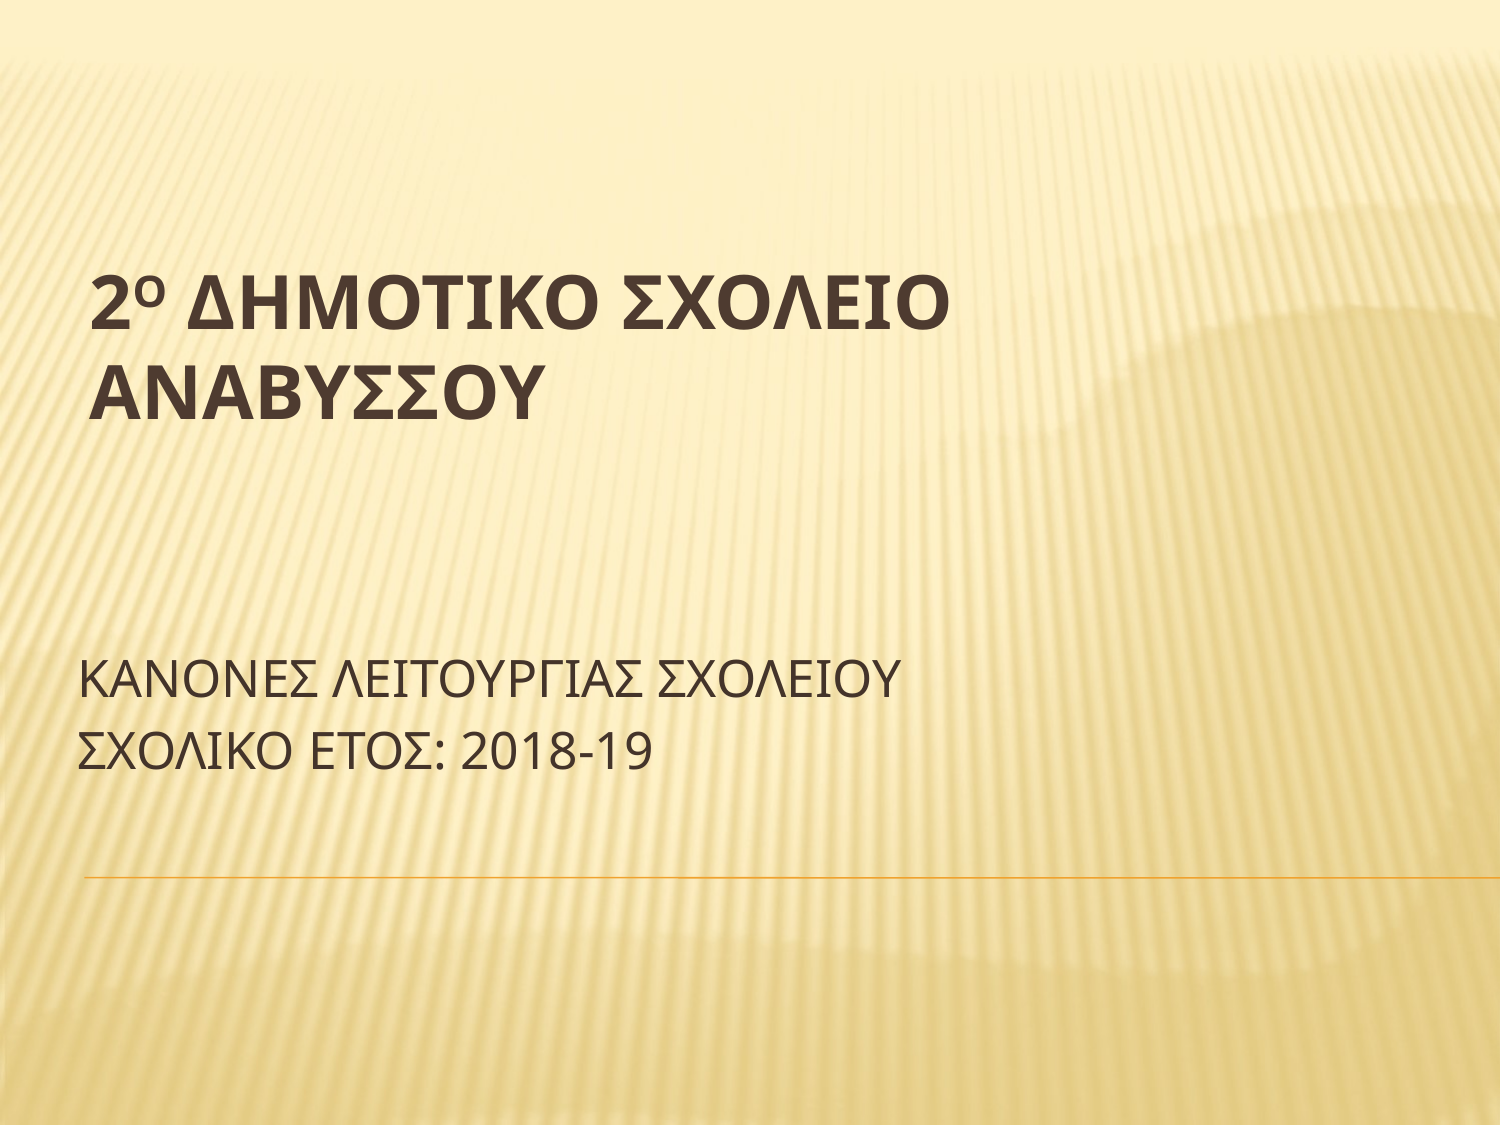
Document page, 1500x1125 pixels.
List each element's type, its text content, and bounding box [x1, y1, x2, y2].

subtitle ΚΑΝΟΝΕΣ ΛΕΙΤΟΥΡΓΙΑΣ ΣΧΟΛΕΙΟΥ ΣΧΟΛΙΚΟ ΕΤΟΣ: 2018-19 [62, 637, 1450, 788]
picture [0, 0, 1500, 1125]
title 2ο ΔΗΜΟΤΙΚΟ ΣΧΟΛΕΙΟ ΑΝΑΒΥΣΣΟΥ [75, 247, 1425, 489]
